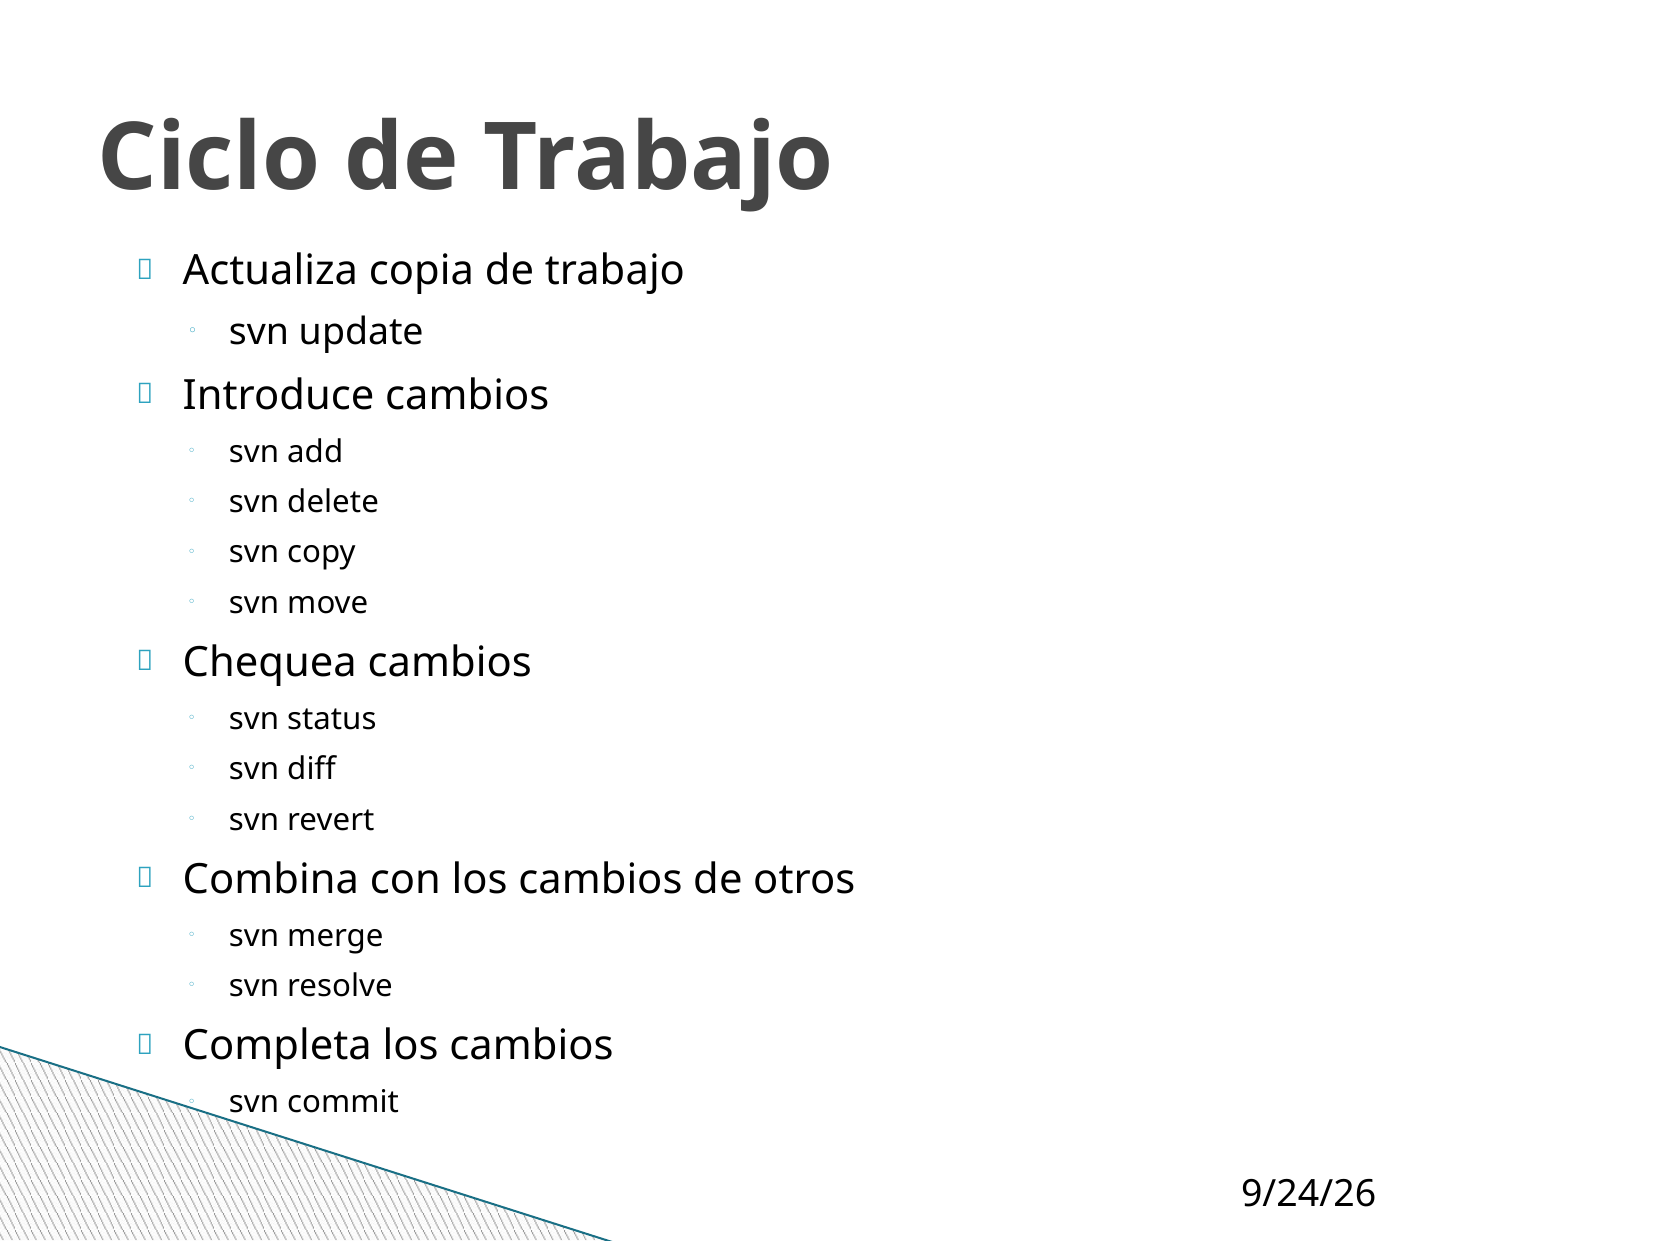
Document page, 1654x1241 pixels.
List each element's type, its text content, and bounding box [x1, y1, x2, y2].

title Ciclo de Trabajo [82, 49, 1571, 257]
picture [0, 1049, 602, 1241]
list Actualiza copia de trabajo svn update Introduce cambios svn add svn delete svn copy svn move Chequea cambios svn status svn diff svn revert Combina con los cambios de otros svn merge svn resolve Completa los cambios svn commit [101, 232, 1591, 1051]
